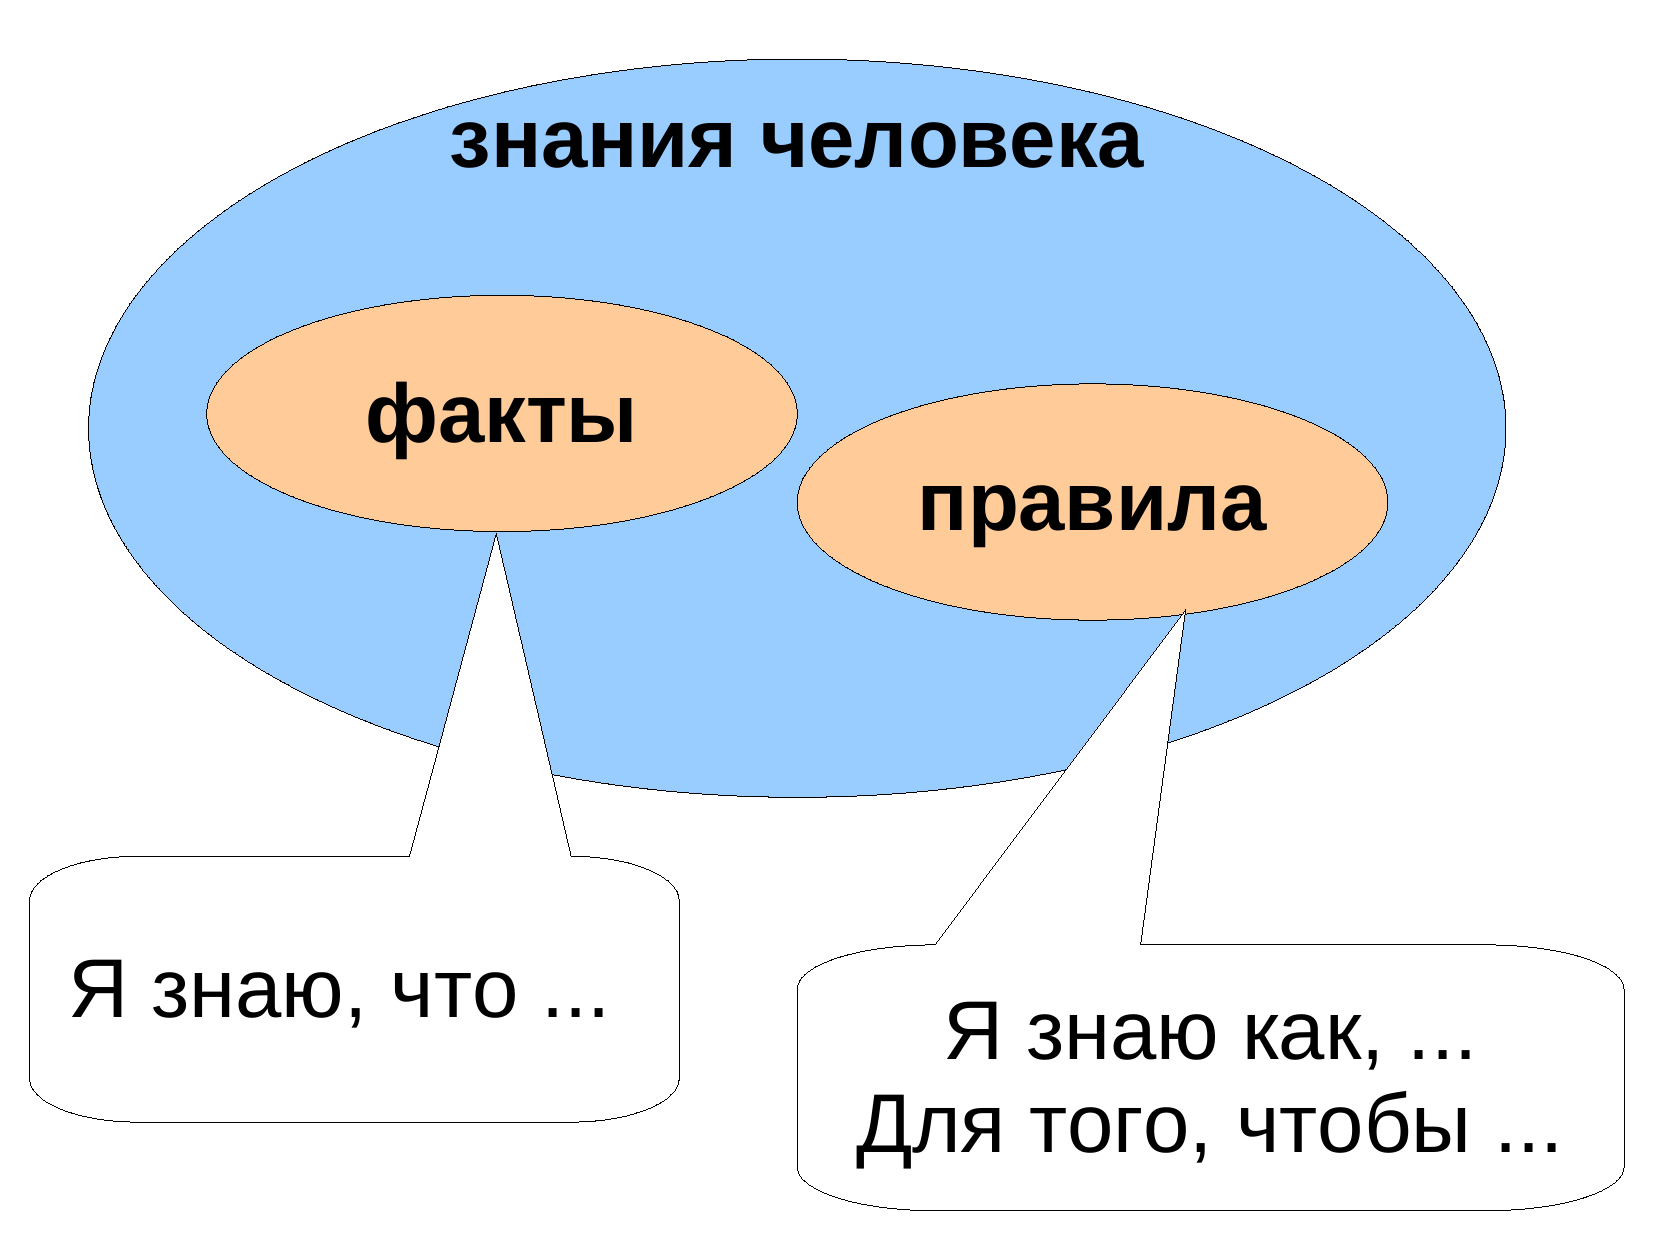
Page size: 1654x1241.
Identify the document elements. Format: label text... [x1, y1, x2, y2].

text_box Я знаю как, ... Для того, чтобы ... [797, 609, 1625, 1211]
text_box правила [797, 383, 1388, 621]
text_box Я знаю, что ... [29, 533, 680, 1123]
text_box факты [206, 295, 798, 532]
text_box знания человека [88, 59, 1506, 798]
